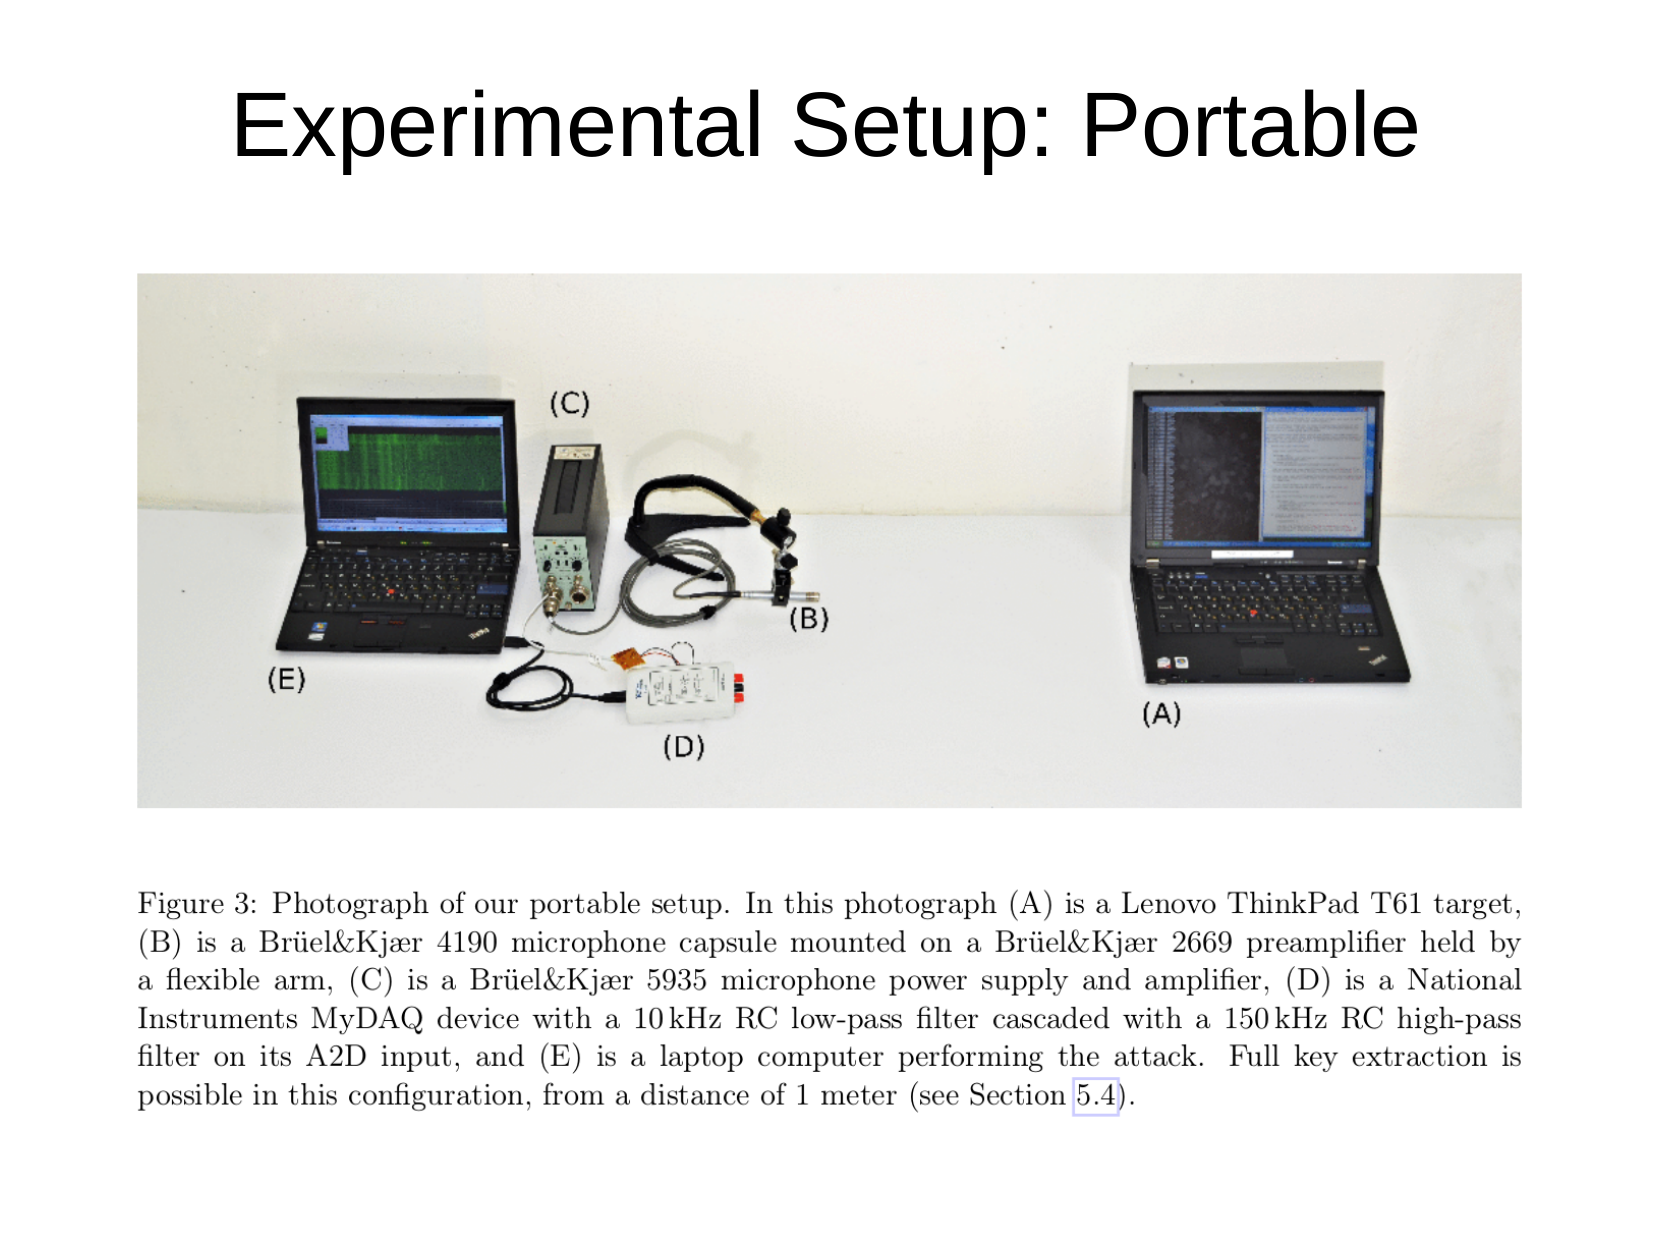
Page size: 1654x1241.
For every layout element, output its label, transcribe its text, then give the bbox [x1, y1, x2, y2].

title Experimental Setup: Portable [82, 49, 1571, 201]
picture [120, 247, 1534, 1130]
